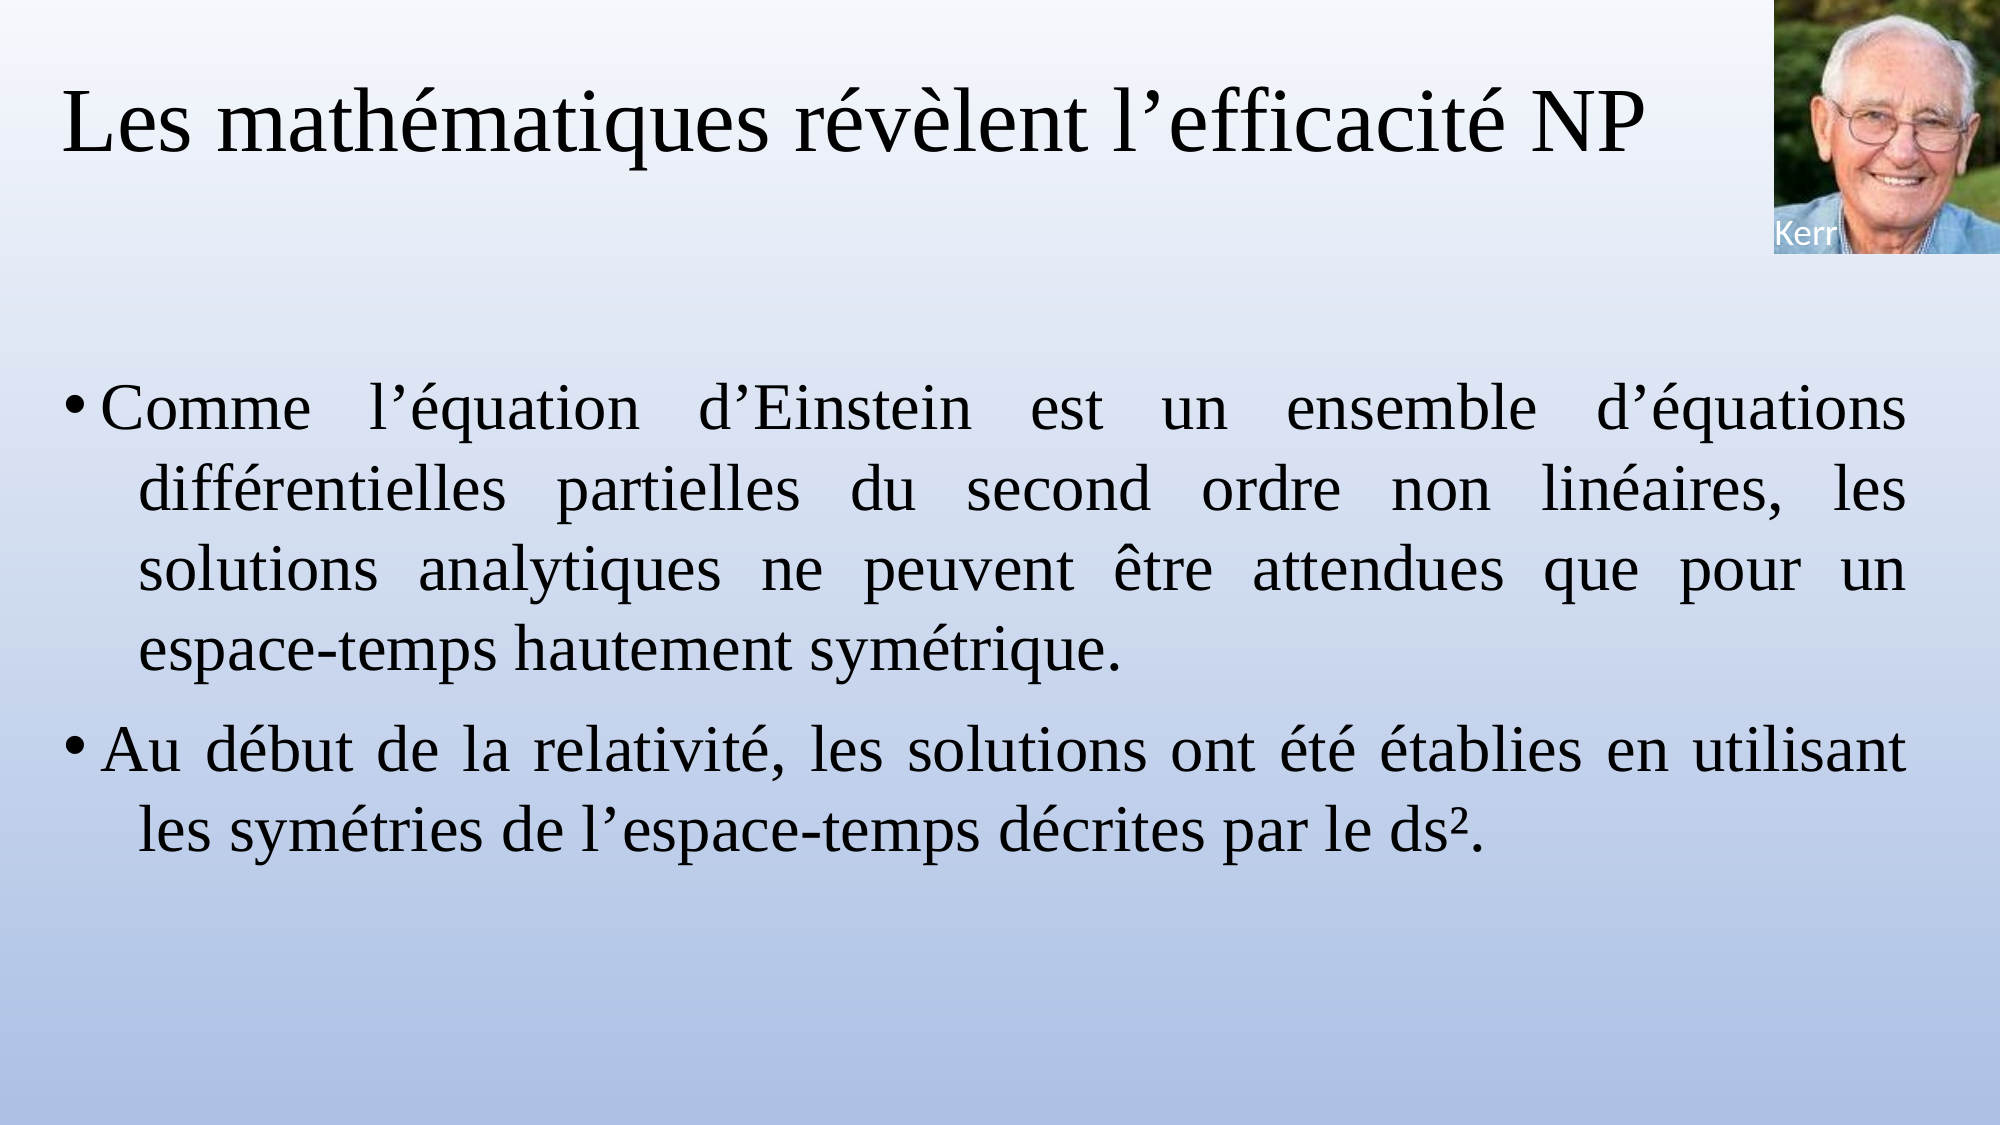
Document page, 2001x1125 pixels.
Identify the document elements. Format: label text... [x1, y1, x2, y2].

picture [1774, 0, 2000, 254]
title Les mathématiques révèlent l’efficacité NP [0, 13, 1727, 231]
text_box Kerr [1759, 200, 1865, 261]
list Comme l’équation d’Einstein est un ensemble d’équations différentielles partielles du second ordre non linéaires, les solutions analytiques ne peuvent être attendues que pour un espace-temps hautement symétrique. Au début de la relativité, les solutions ont été établies en utilisant les symétries de l’espace-temps décrites par le ds². [48, 355, 1926, 996]
